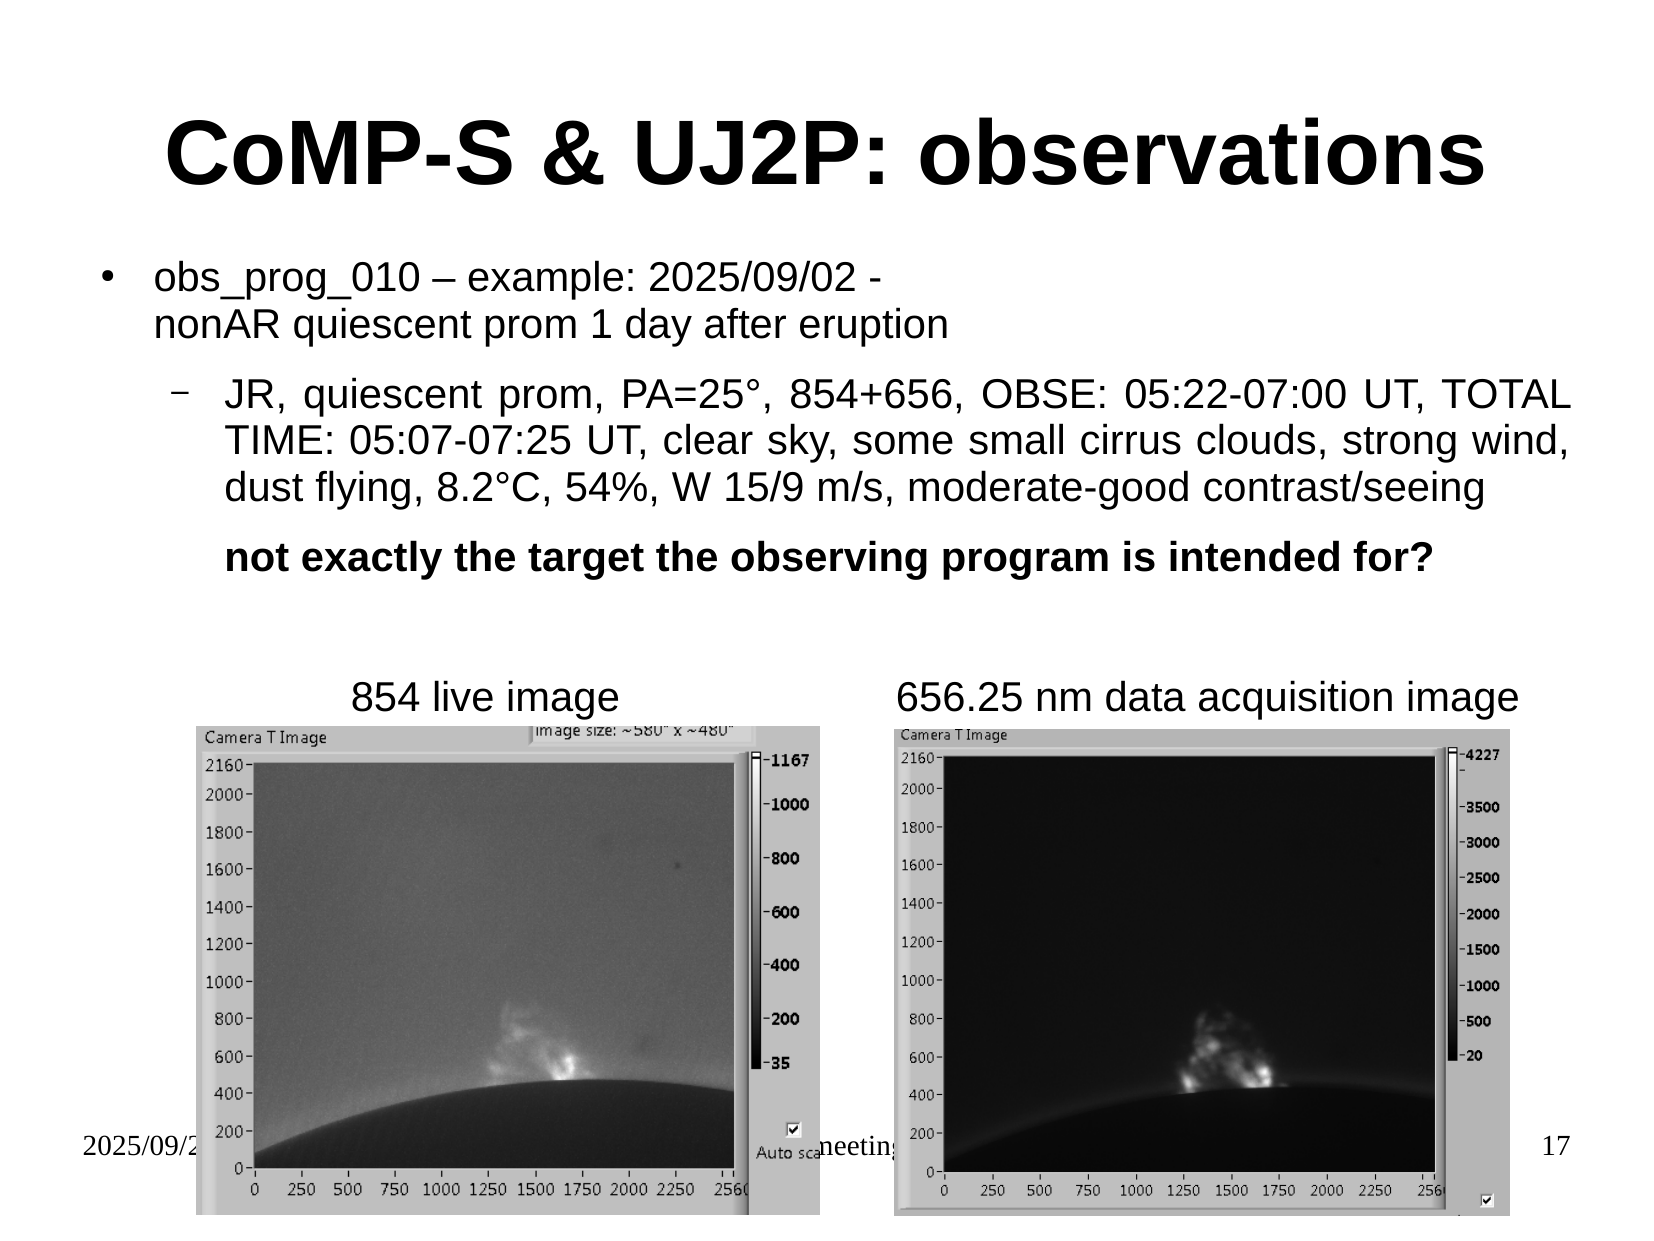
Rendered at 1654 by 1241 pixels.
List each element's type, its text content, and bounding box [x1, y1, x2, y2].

picture [196, 726, 820, 1216]
picture [894, 729, 1510, 1216]
title CoMP-S & UJ2P: observations [82, 49, 1571, 183]
list obs_prog_010 – example: 2025/09/02 - nonAR quiescent prom 1 day after eruption JR, quiescent prom, PA=25°, 854+656, OBSE: 05:22-07:00 UT, TOTAL TIME: 05:07-07:25 UT, clear sky, some small cirrus clouds, strong wind, dust flying, 8.2°C, 54%, W 15/9 m/s, moderate-good contrast/seeing not exactly the target the observing program is intended for? 854 live image 656.25 nm data acquisition image [82, 183, 1571, 1126]
